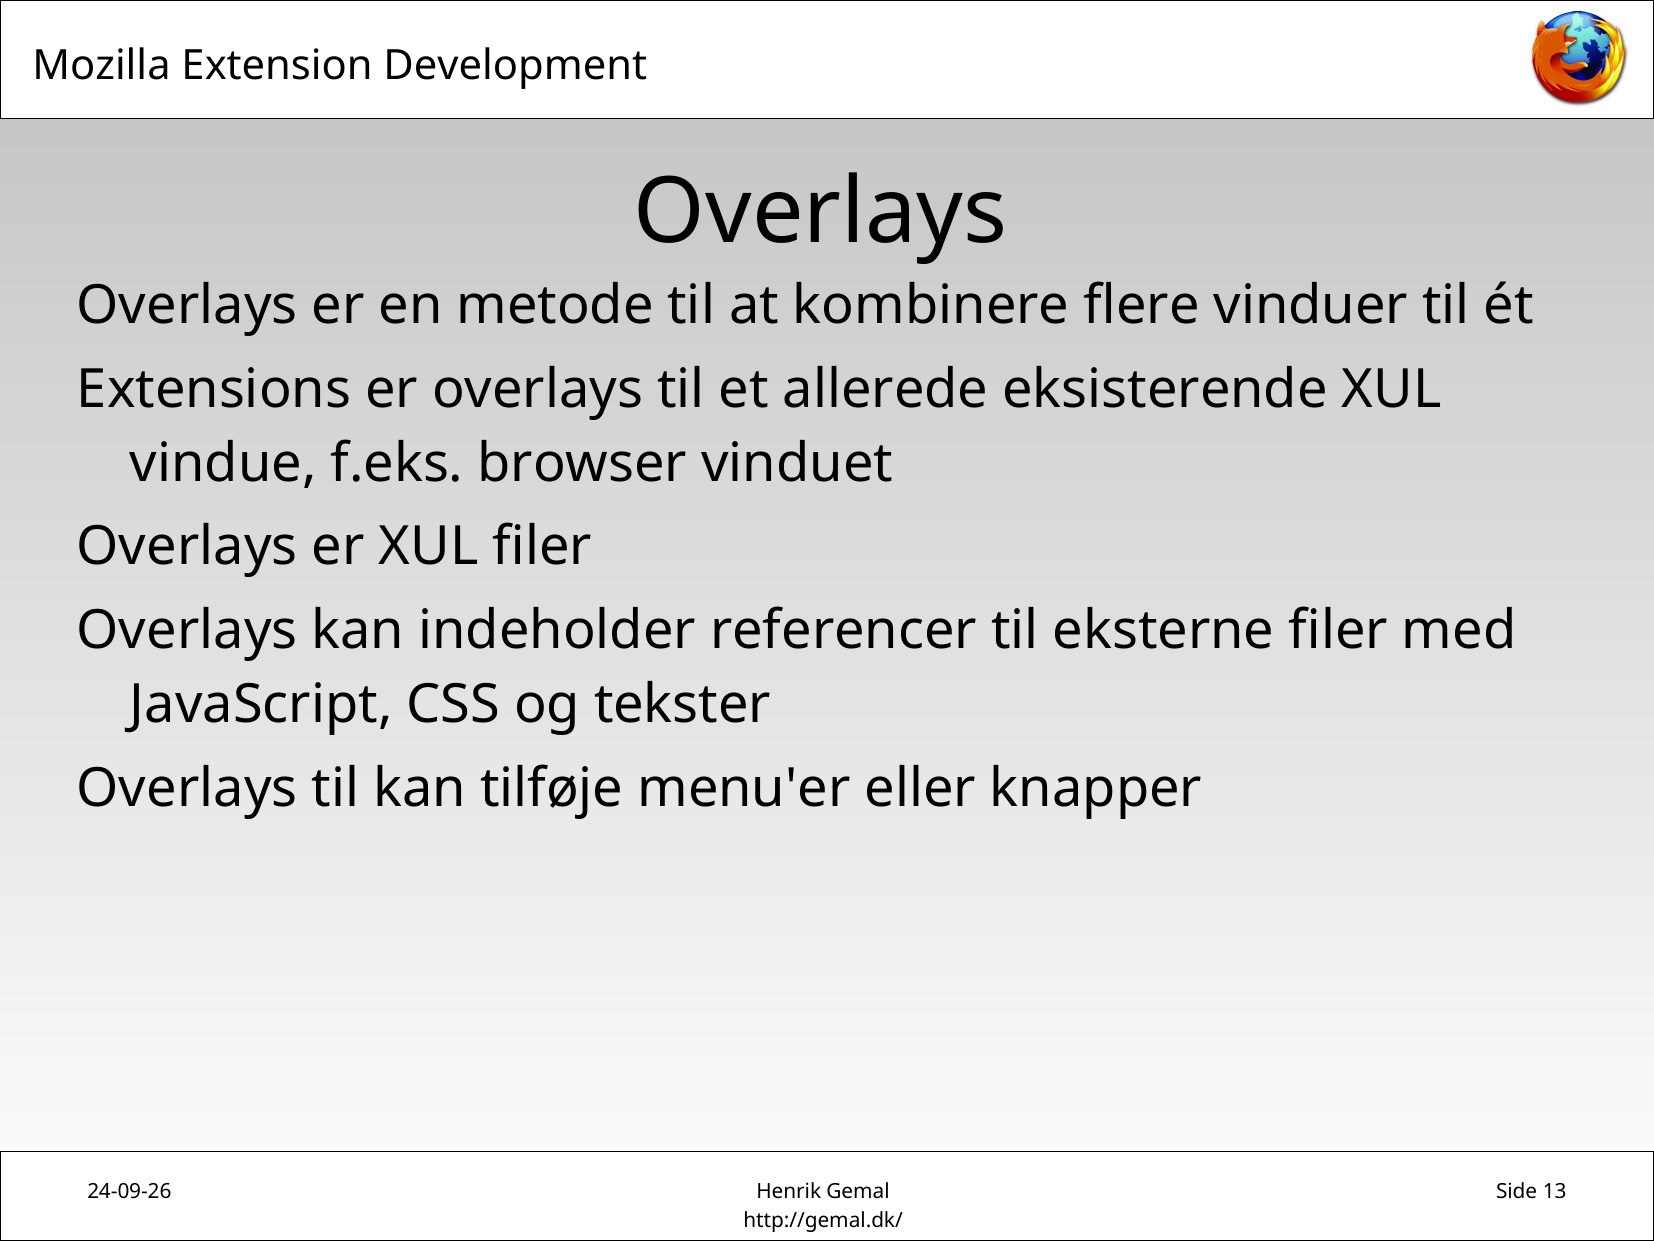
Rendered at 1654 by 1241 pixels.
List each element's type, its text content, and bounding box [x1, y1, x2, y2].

list Overlays er en metode til at kombinere flere vinduer til ét Extensions er overlays til et allerede eksisterende XUL vindue, f.eks. browser vinduet Overlays er XUL filer Overlays kan indeholder referencer til eksterne filer med JavaScript, CSS og tekster Overlays til kan tilføje menu'er eller knapper [59, 265, 1595, 1152]
picture [1529, 11, 1630, 108]
title Overlays [76, 147, 1565, 265]
